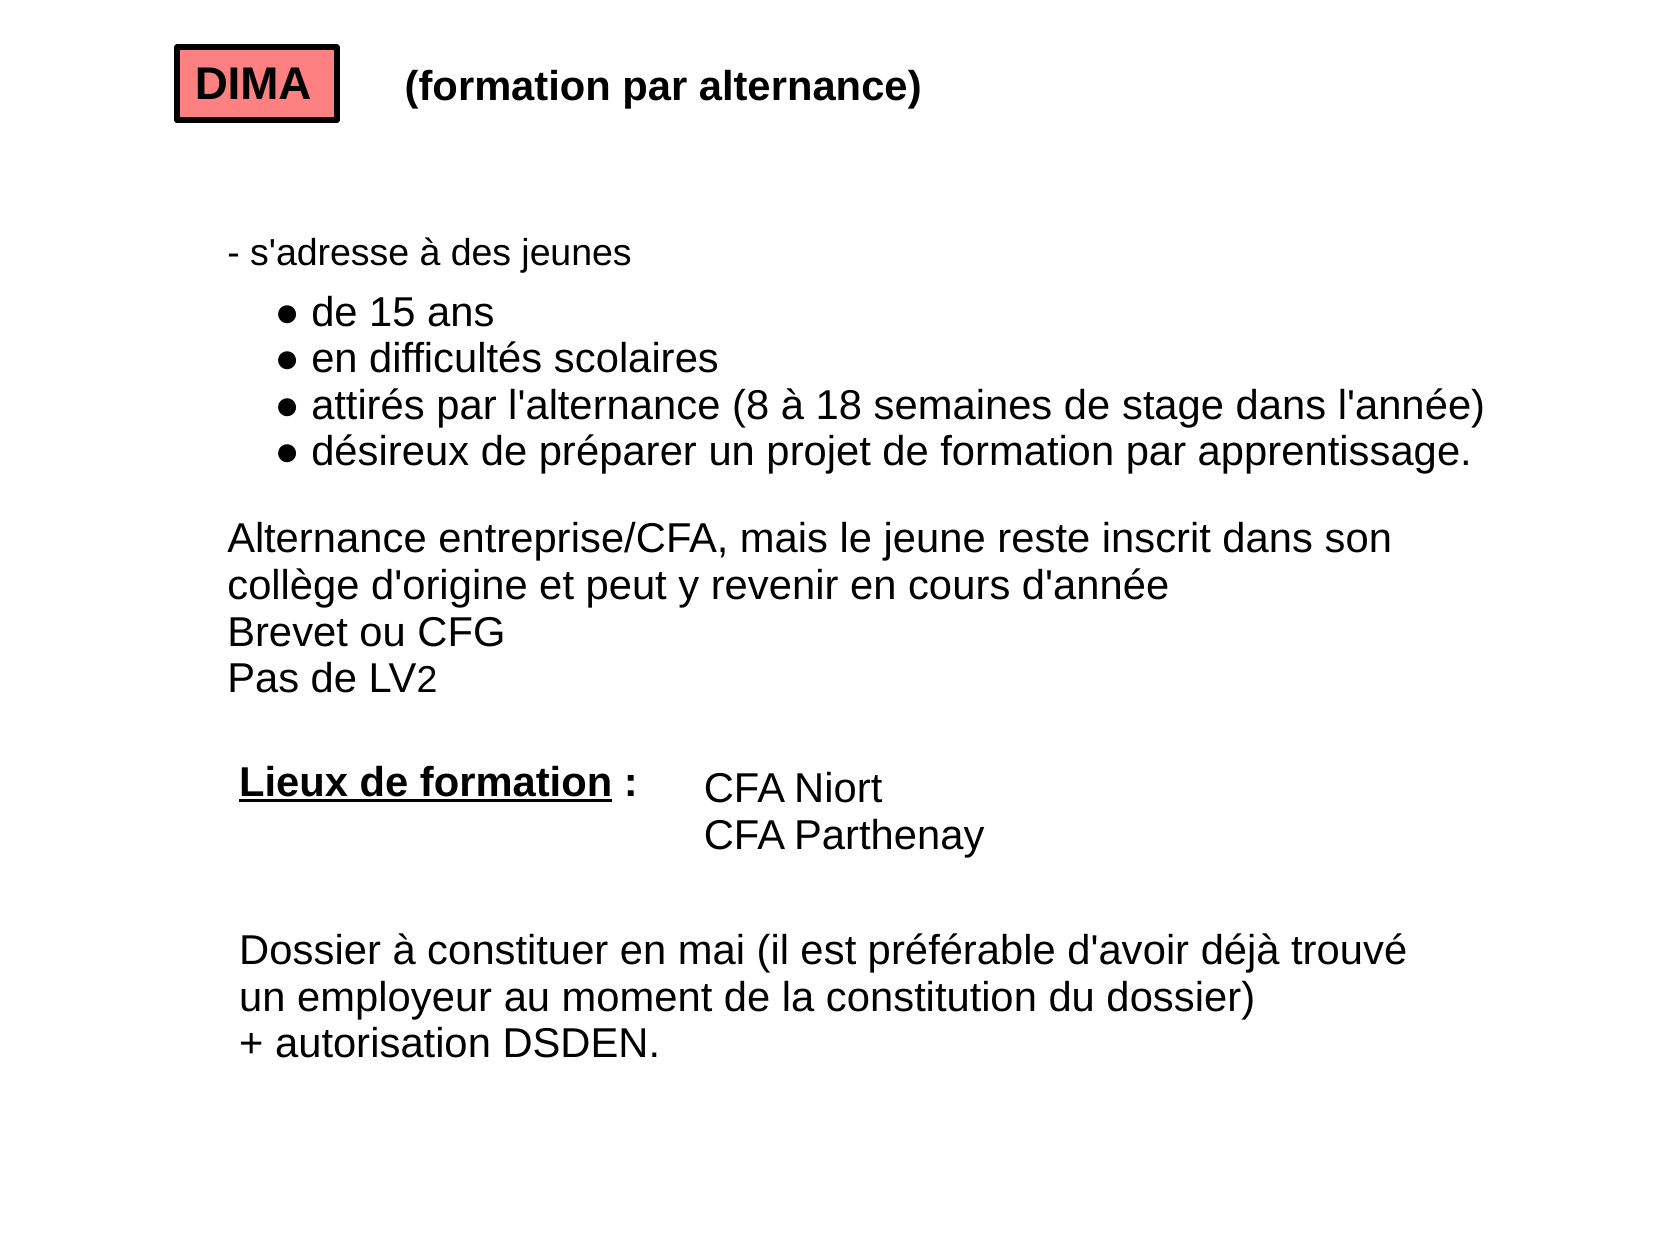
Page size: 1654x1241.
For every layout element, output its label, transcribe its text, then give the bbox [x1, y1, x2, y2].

text_box DIMA [177, 47, 337, 121]
text_box Alternance entreprise/CFA, mais le jeune reste inscrit dans son collège d'origine et peut y revenir en cours d'année Brevet ou CFG Pas de LV2 [212, 507, 1489, 752]
text_box Dossier à constituer en mai (il est préférable d'avoir déjà trouvé un employeur au moment de la constitution du dossier) + autorisation DSDEN. [224, 919, 1430, 1075]
text_box - s'adresse à des jeunes [212, 224, 721, 282]
text_box ● de 15 ans ● en difficultés scolaires ● attirés par l'alternance (8 à 18 semaines de stage dans l'année) ● désireux de préparer un projet de formation par apprentissage. [259, 281, 1512, 526]
text_box (formation par alternance) [389, 55, 1146, 119]
text_box CFA Niort CFA Parthenay [688, 757, 1103, 867]
text_box Lieux de formation : [224, 751, 662, 815]
